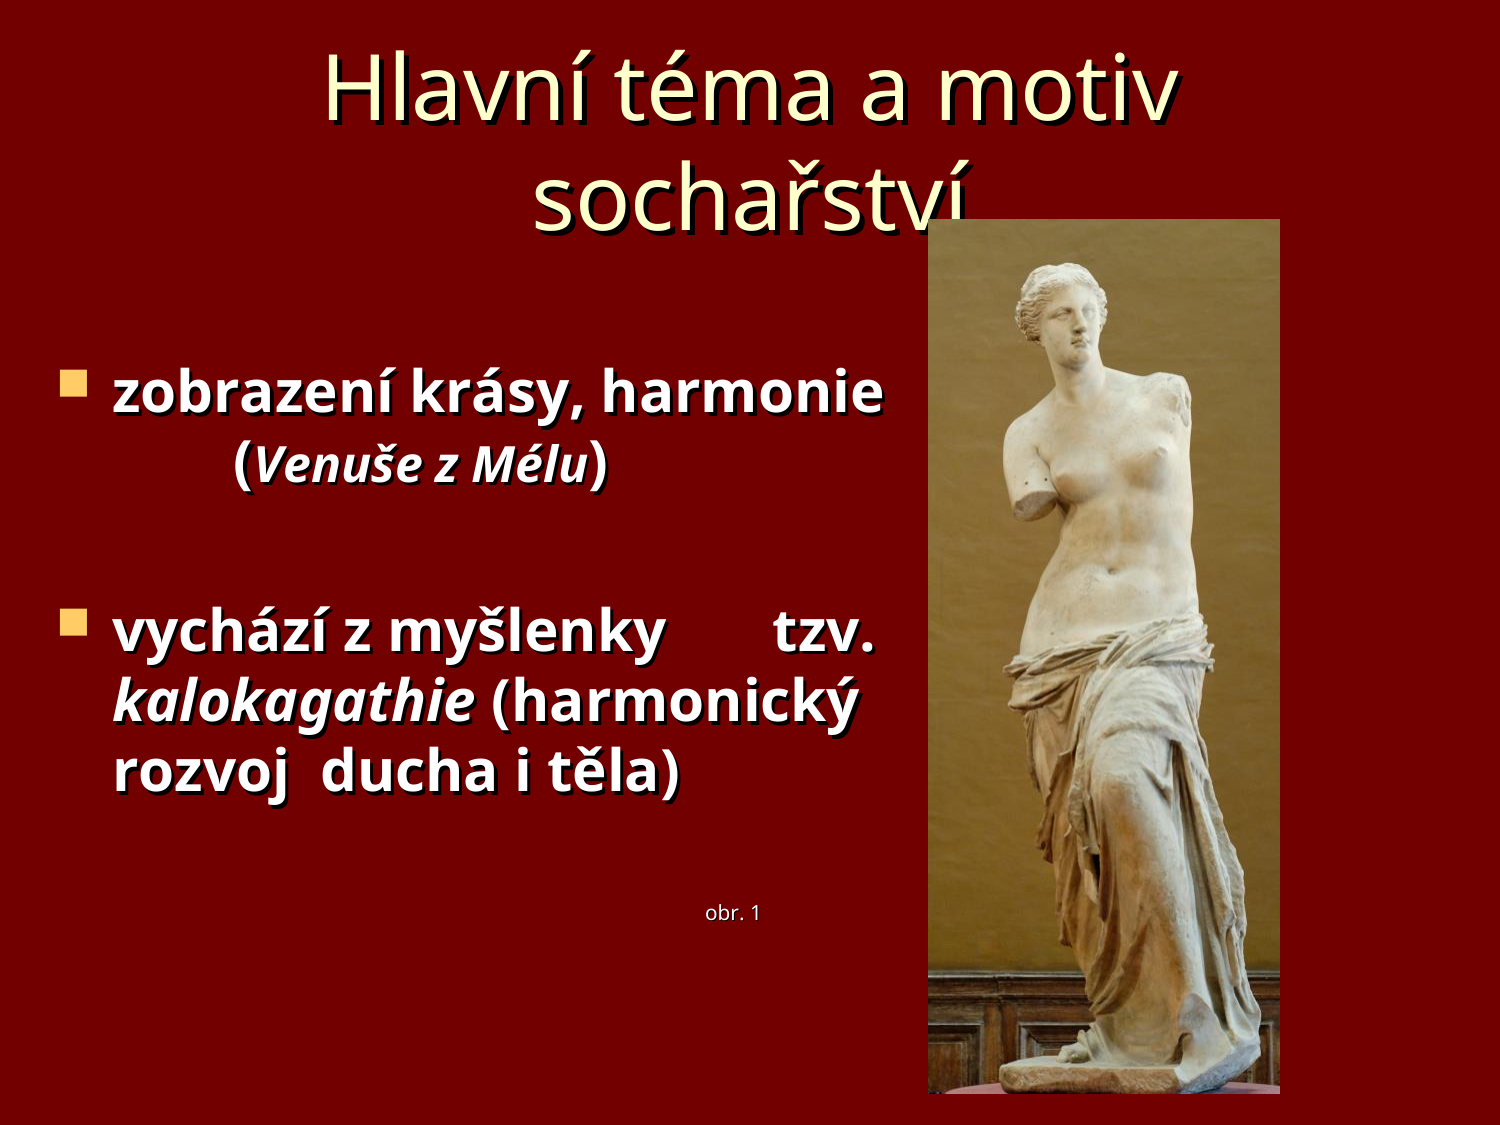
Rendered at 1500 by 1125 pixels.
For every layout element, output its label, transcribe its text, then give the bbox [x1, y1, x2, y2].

text_box [928, 220, 1280, 1095]
title Hlavní téma a motiv sochařství [75, 45, 1426, 233]
list zobrazení krásy, harmonie (Venuše z Mélu) vychází z myšlenky tzv. kalokagathie (harmonický rozvoj ducha i těla) obr. 1 [41, 262, 904, 1002]
